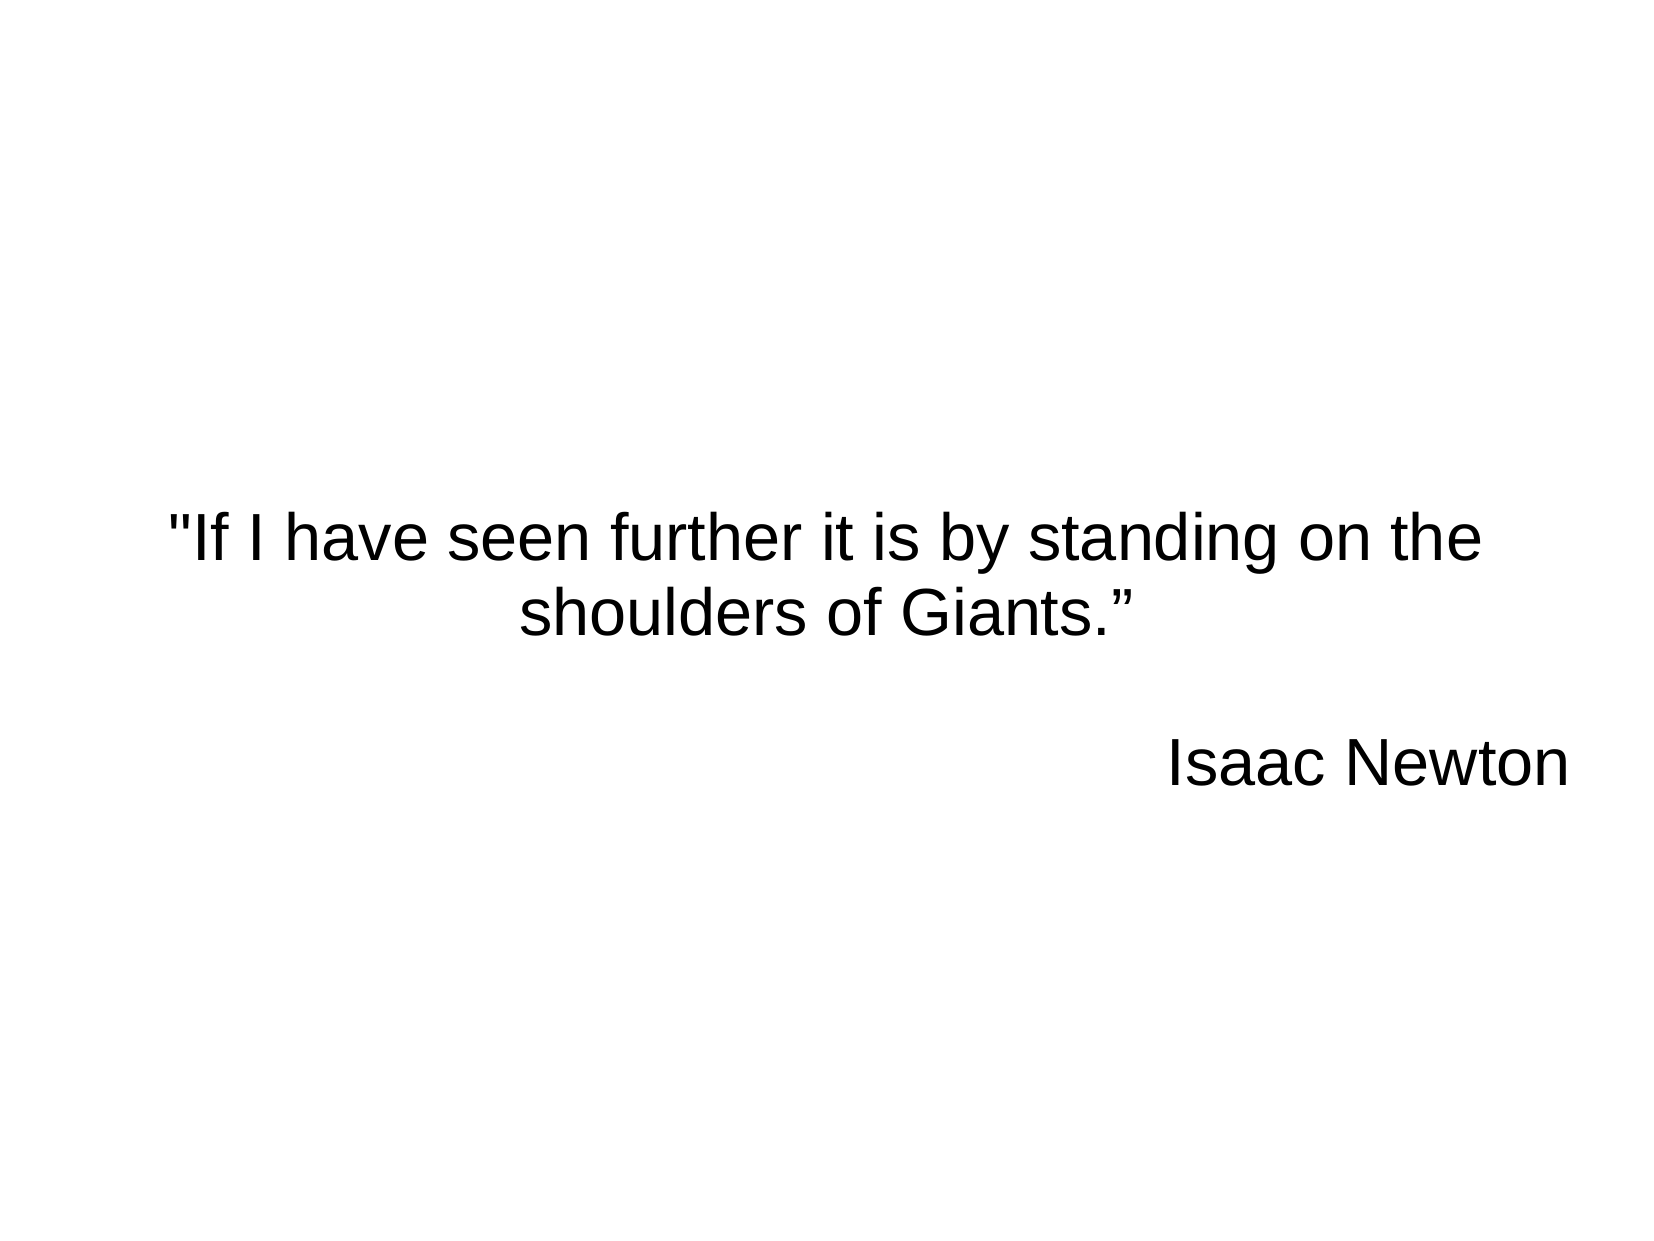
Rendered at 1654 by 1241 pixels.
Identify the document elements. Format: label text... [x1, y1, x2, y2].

subtitle "If I have seen further it is by standing on the shoulders of Giants.” Isaac Newton [82, 290, 1571, 1010]
